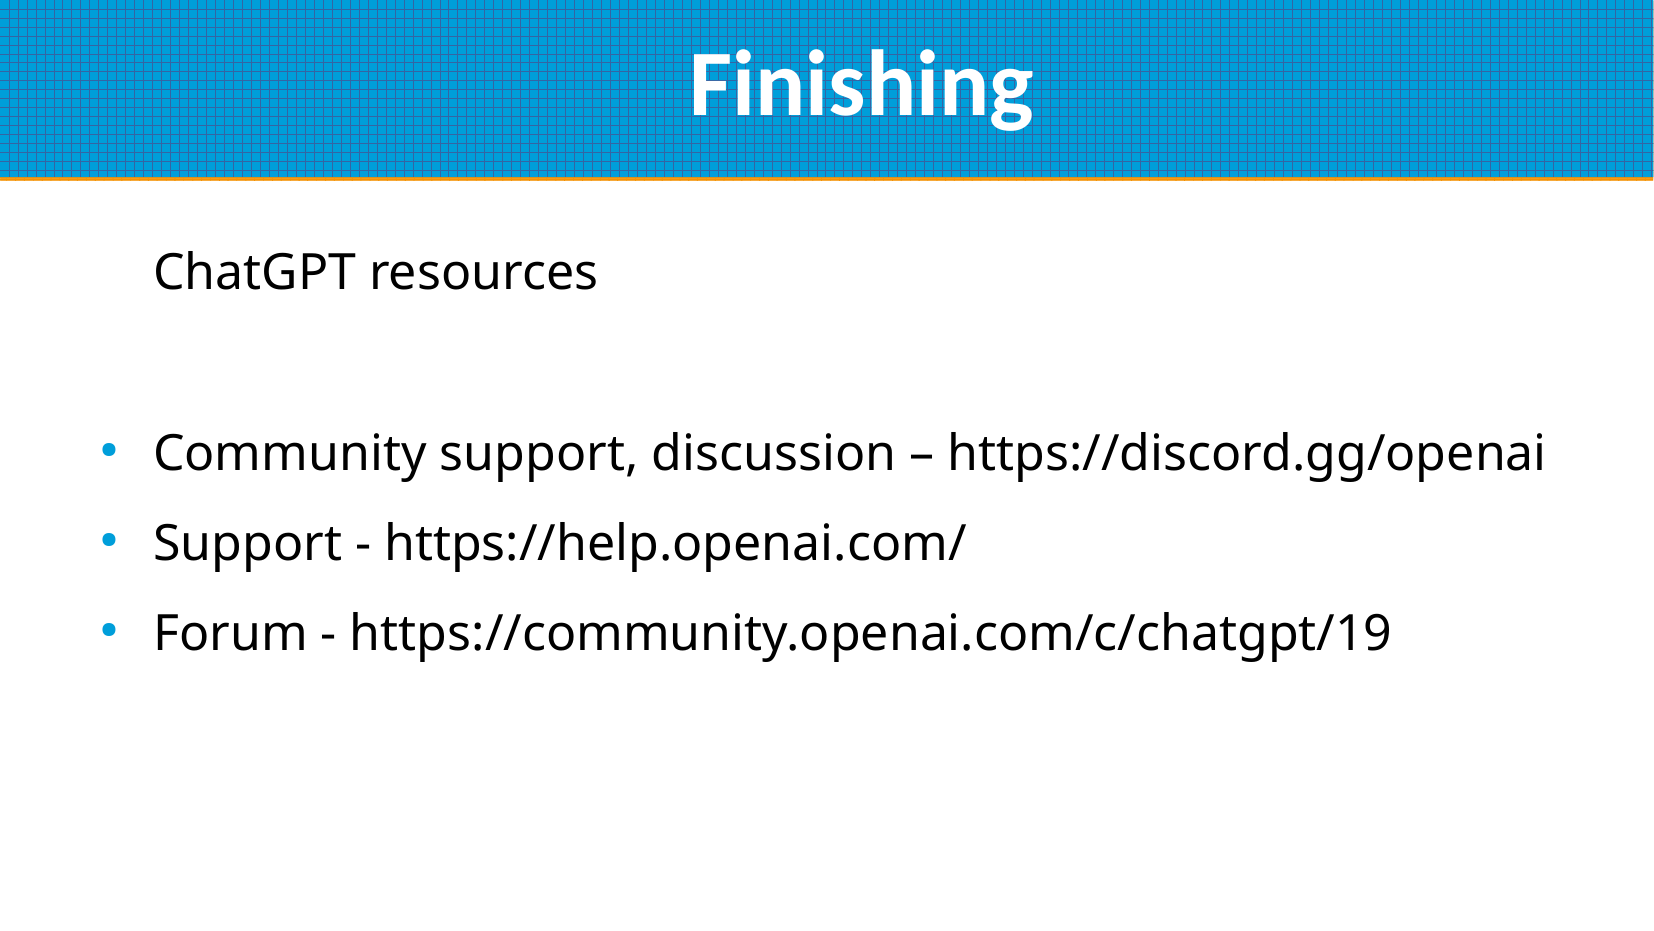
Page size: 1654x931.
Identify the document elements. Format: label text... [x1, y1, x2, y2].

list ChatGPT resources Community support, discussion – https://discord.gg/openai Support - https://help.openai.com/ Forum - https://community.openai.com/c/chatgpt/19 [82, 236, 1563, 811]
title Finishing [82, 14, 1571, 171]
